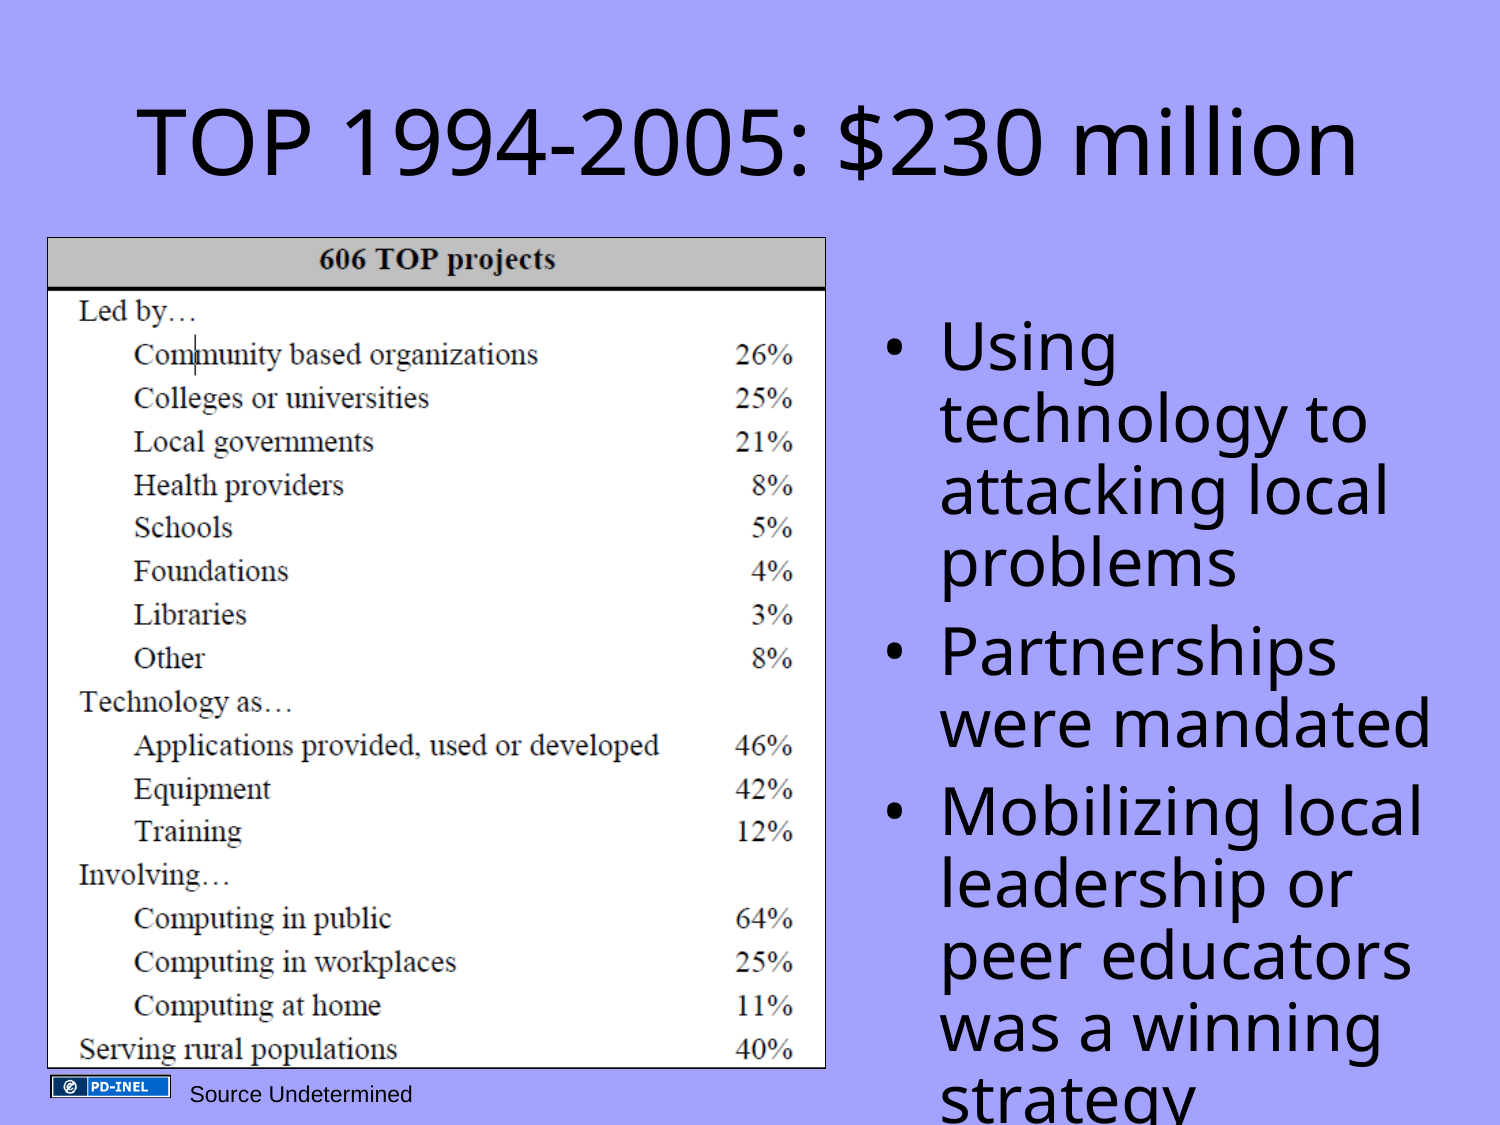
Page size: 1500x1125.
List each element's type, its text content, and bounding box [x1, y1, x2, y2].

title TOP 1994-2005: $230 million [75, 45, 1426, 233]
text_box Source Undetermined [174, 1074, 450, 1113]
picture [50, 1074, 171, 1098]
picture [47, 237, 826, 1068]
list Using technology to attacking local problems Partnerships were mandated Mobilizing local leadership or peer educators was a winning strategy [867, 305, 1468, 1074]
